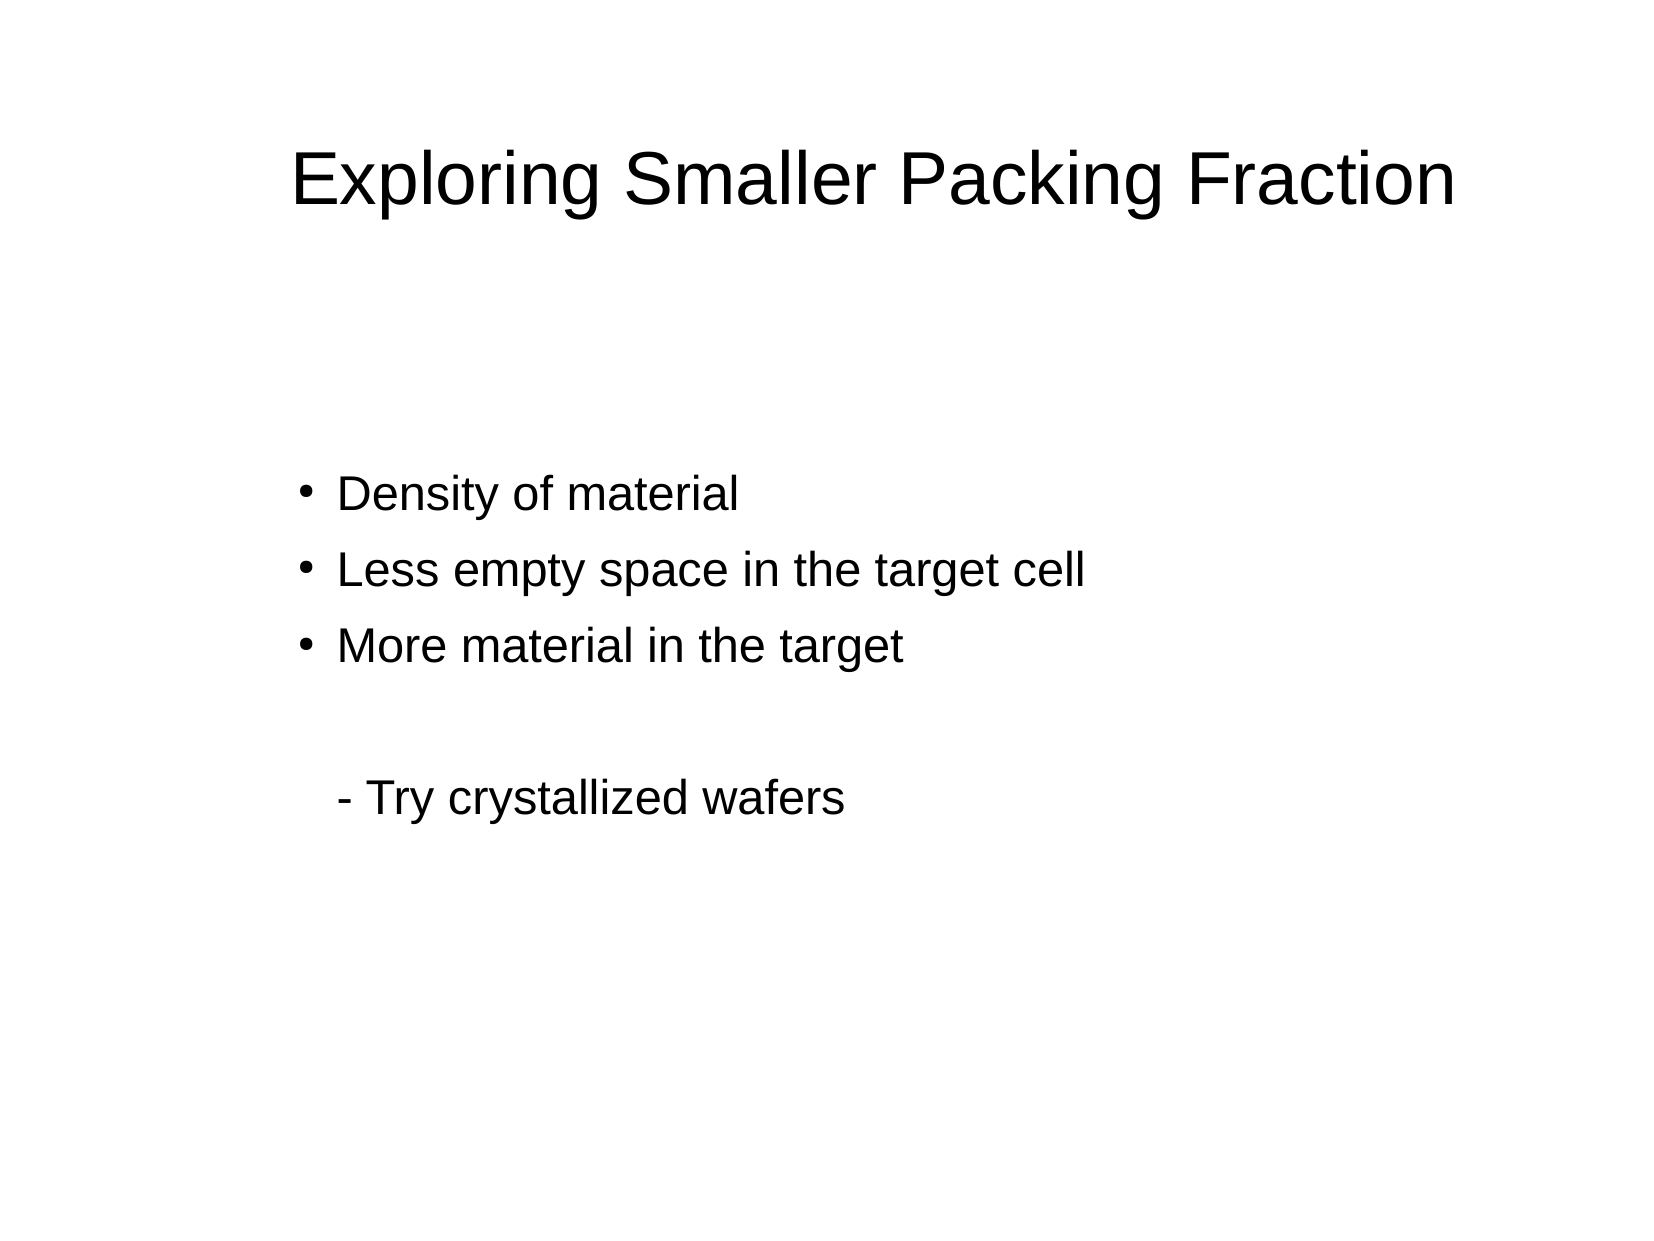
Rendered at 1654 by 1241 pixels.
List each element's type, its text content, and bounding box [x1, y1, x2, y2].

list Density of material Less empty space in the target cell More material in the target - Try crystallized wafers [285, 465, 1324, 826]
title Exploring Smaller Packing Fraction [217, 75, 1531, 283]
